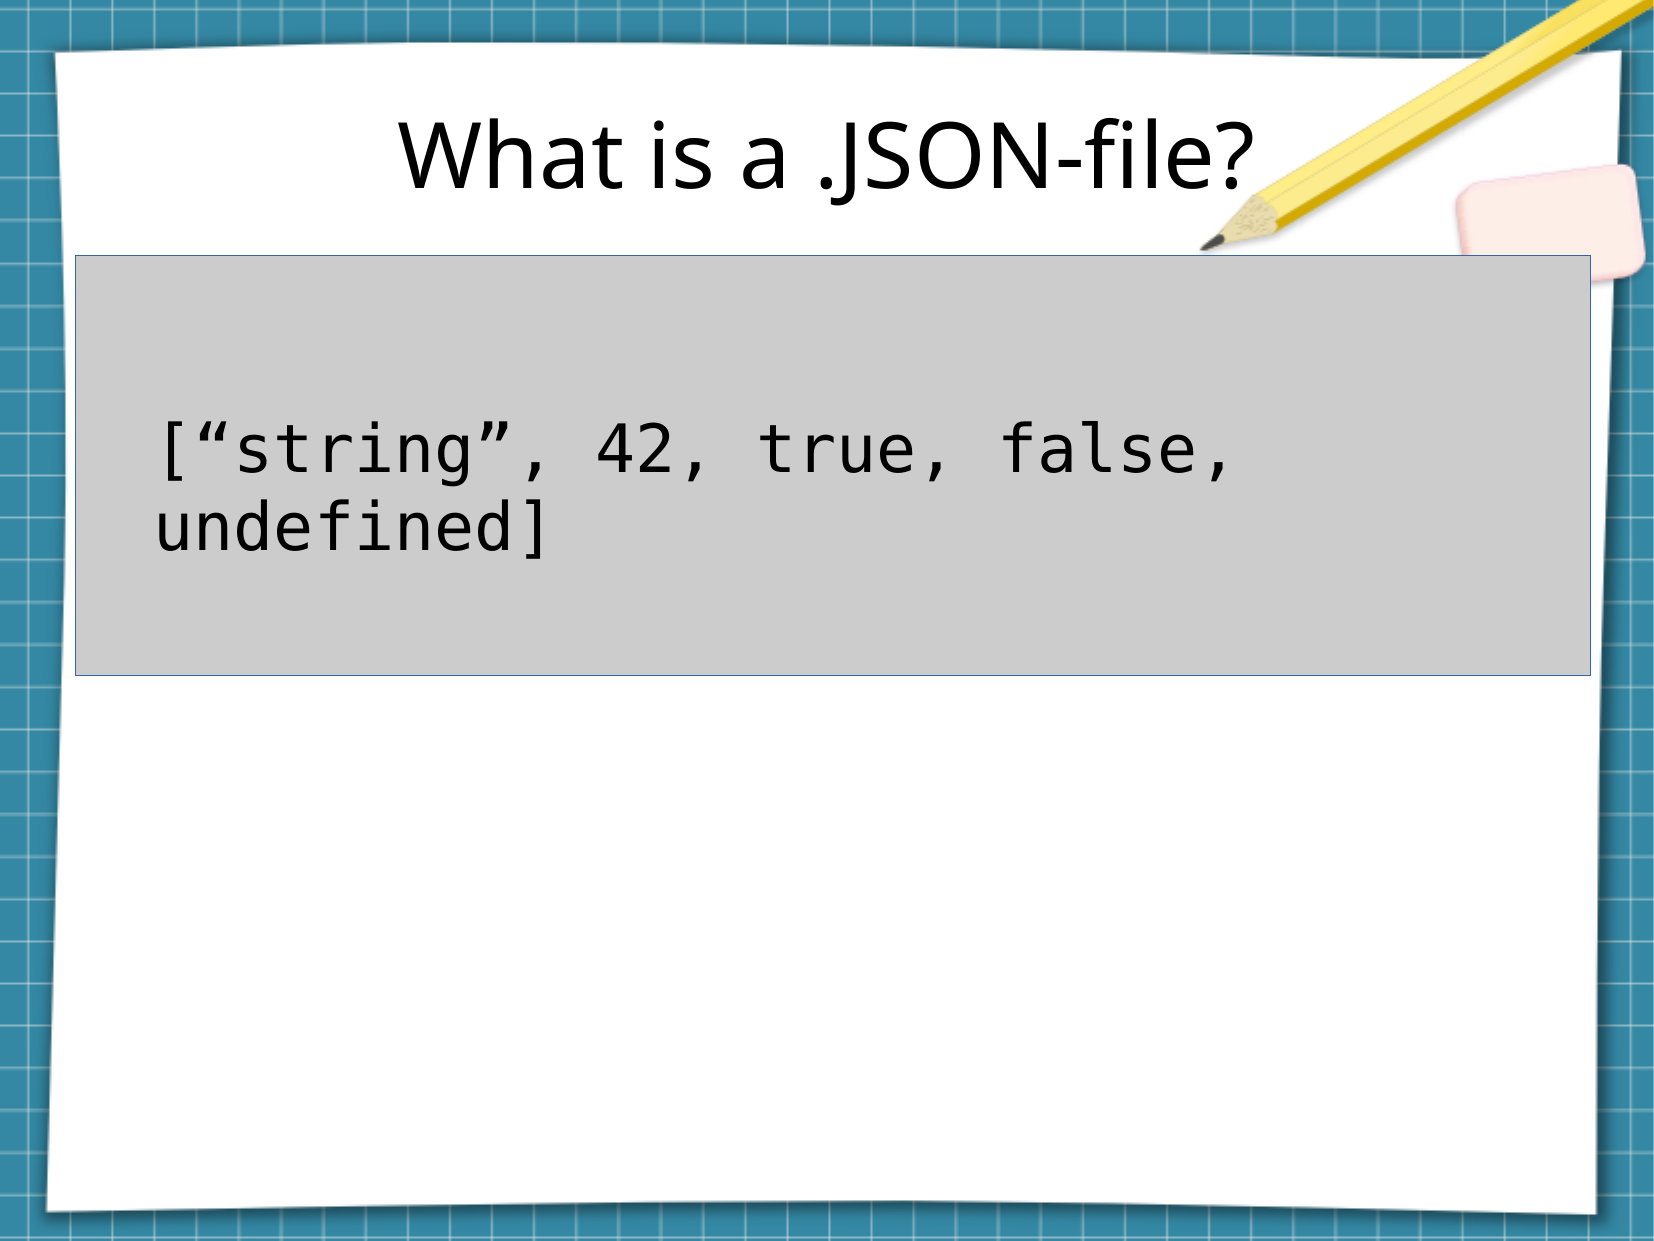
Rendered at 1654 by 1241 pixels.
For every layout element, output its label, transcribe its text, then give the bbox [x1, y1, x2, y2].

title What is a .JSON-file? [82, 49, 1571, 257]
text_box [75, 255, 1591, 676]
picture [0, 0, 1654, 1241]
list [“string”, 42, true, false, undefined] [82, 290, 1571, 1010]
